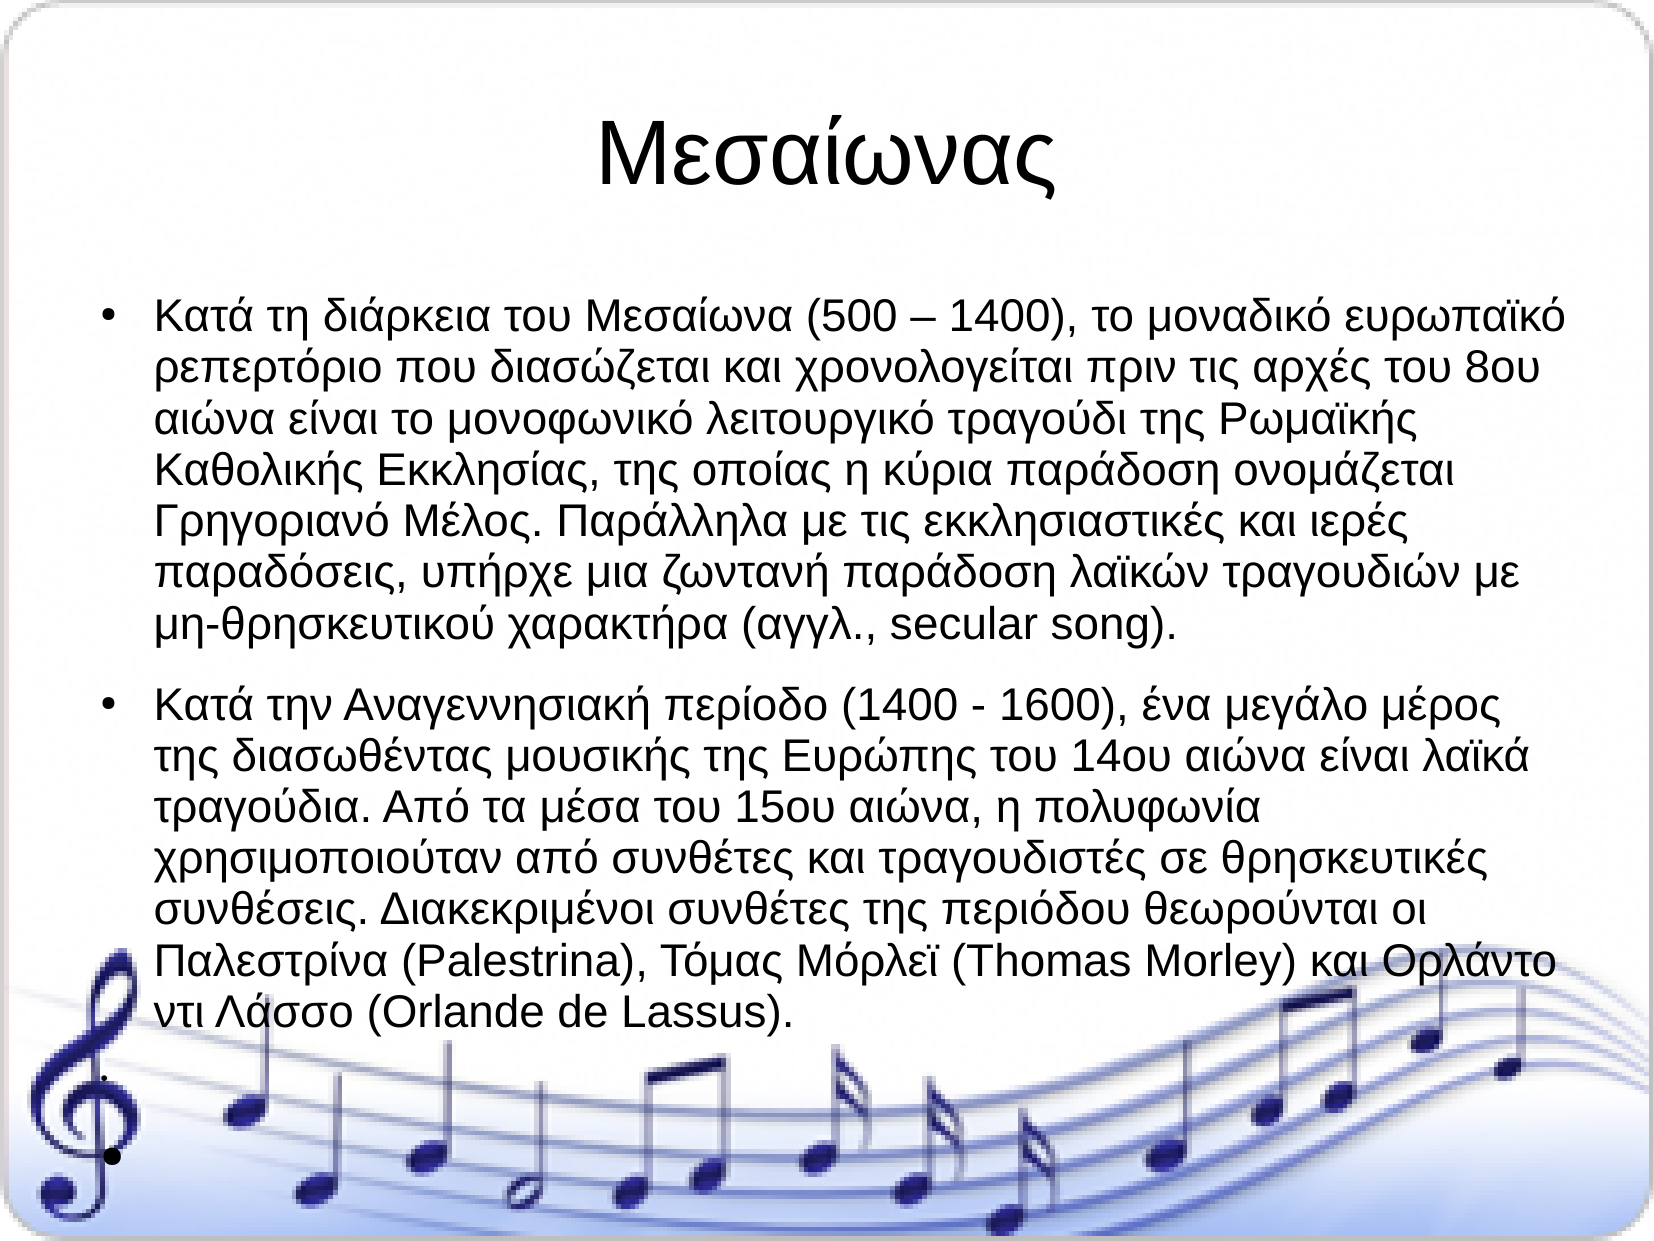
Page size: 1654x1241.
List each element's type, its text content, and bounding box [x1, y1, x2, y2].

list Κατά τη διάρκεια του Μεσαίωνα (500 – 1400), το μοναδικό ευρωπαϊκό ρεπερτόριο που διασώζεται και χρονολογείται πριν τις αρχές του 8ου αιώνα είναι το μονοφωνικό λειτουργικό τραγούδι της Ρωμαϊκής Καθολικής Εκκλησίας, της οποίας η κύρια παράδοση ονομάζεται Γρηγοριανό Μέλος. Παράλληλα με τις εκκλησιαστικές και ιερές παραδόσεις, υπήρχε μια ζωντανή παράδοση λαϊκών τραγουδιών με μη-θρησκευτικού χαρακτήρα (αγγλ., secular song). Κατά την Αναγεννησιακή περίοδο (1400 - 1600), ένα μεγάλο μέρος της διασωθέντας μουσικής της Ευρώπης του 14ου αιώνα είναι λαϊκά τραγούδια. Από τα μέσα του 15ου αιώνα, η πολυφωνία χρησιμοποιούταν από συνθέτες και τραγουδιστές σε θρησκευτικές συνθέσεις. Διακεκριμένοι συνθέτες της περιόδου θεωρούνται οι Παλεστρίνα (Palestrina), Τόμας Μόρλεϊ (Thomas Morley) και Ορλάντο ντι Λάσσο (Orlande de Lassus). [82, 290, 1571, 1109]
title Μεσαίωνας [82, 49, 1571, 257]
picture [0, 0, 1654, 1241]
